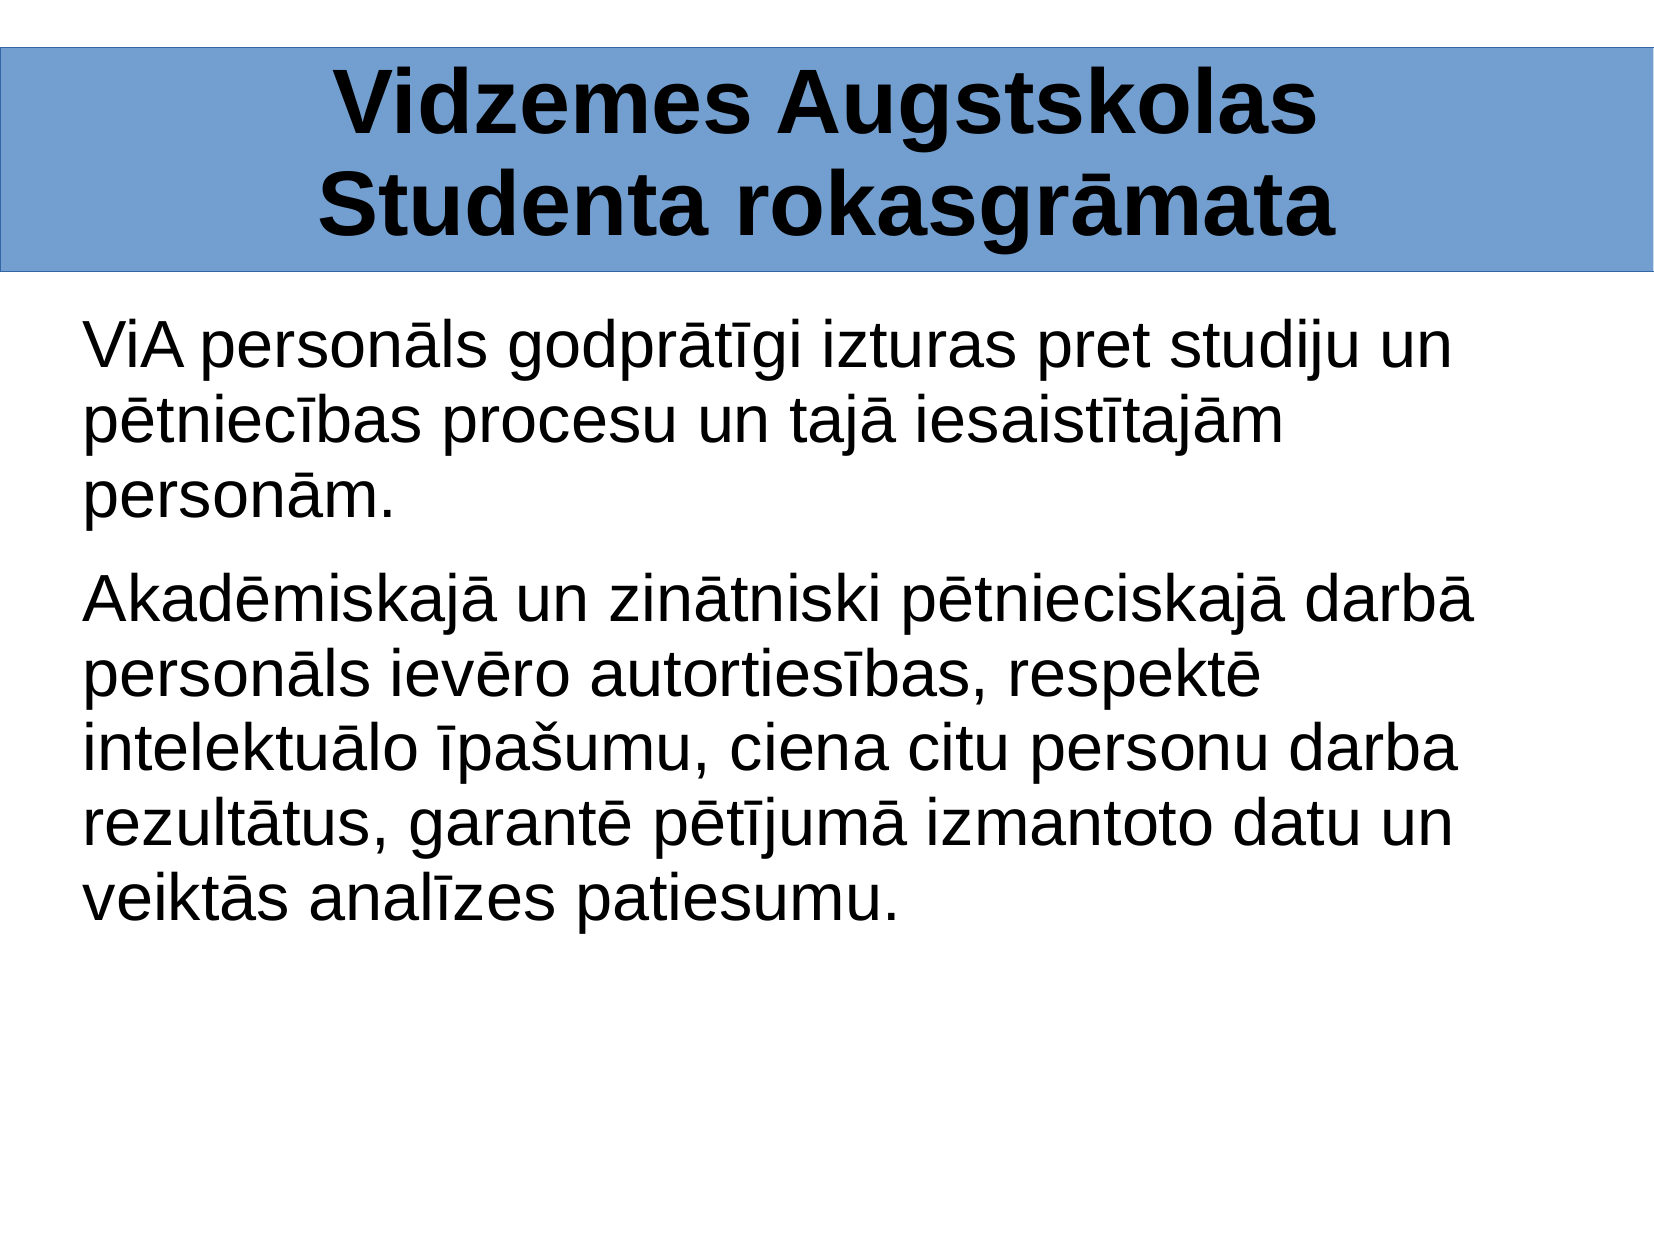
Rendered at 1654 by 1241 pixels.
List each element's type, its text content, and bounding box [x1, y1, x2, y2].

text_box [0, 47, 1654, 272]
title Vidzemes Augstskolas Studenta rokasgrāmata [82, 49, 1571, 257]
list ViA personāls godprātīgi izturas pret studiju un pētniecības procesu un tajā iesaistītajām personām. Akadēmiskajā un zinātniski pētnieciskajā darbā personāls ievēro autortiesības, respektē intelektuālo īpašumu, ciena citu personu darba rezultātus, garantē pētījumā izmantoto datu un veiktās analīzes patiesumu. [82, 307, 1619, 1099]
